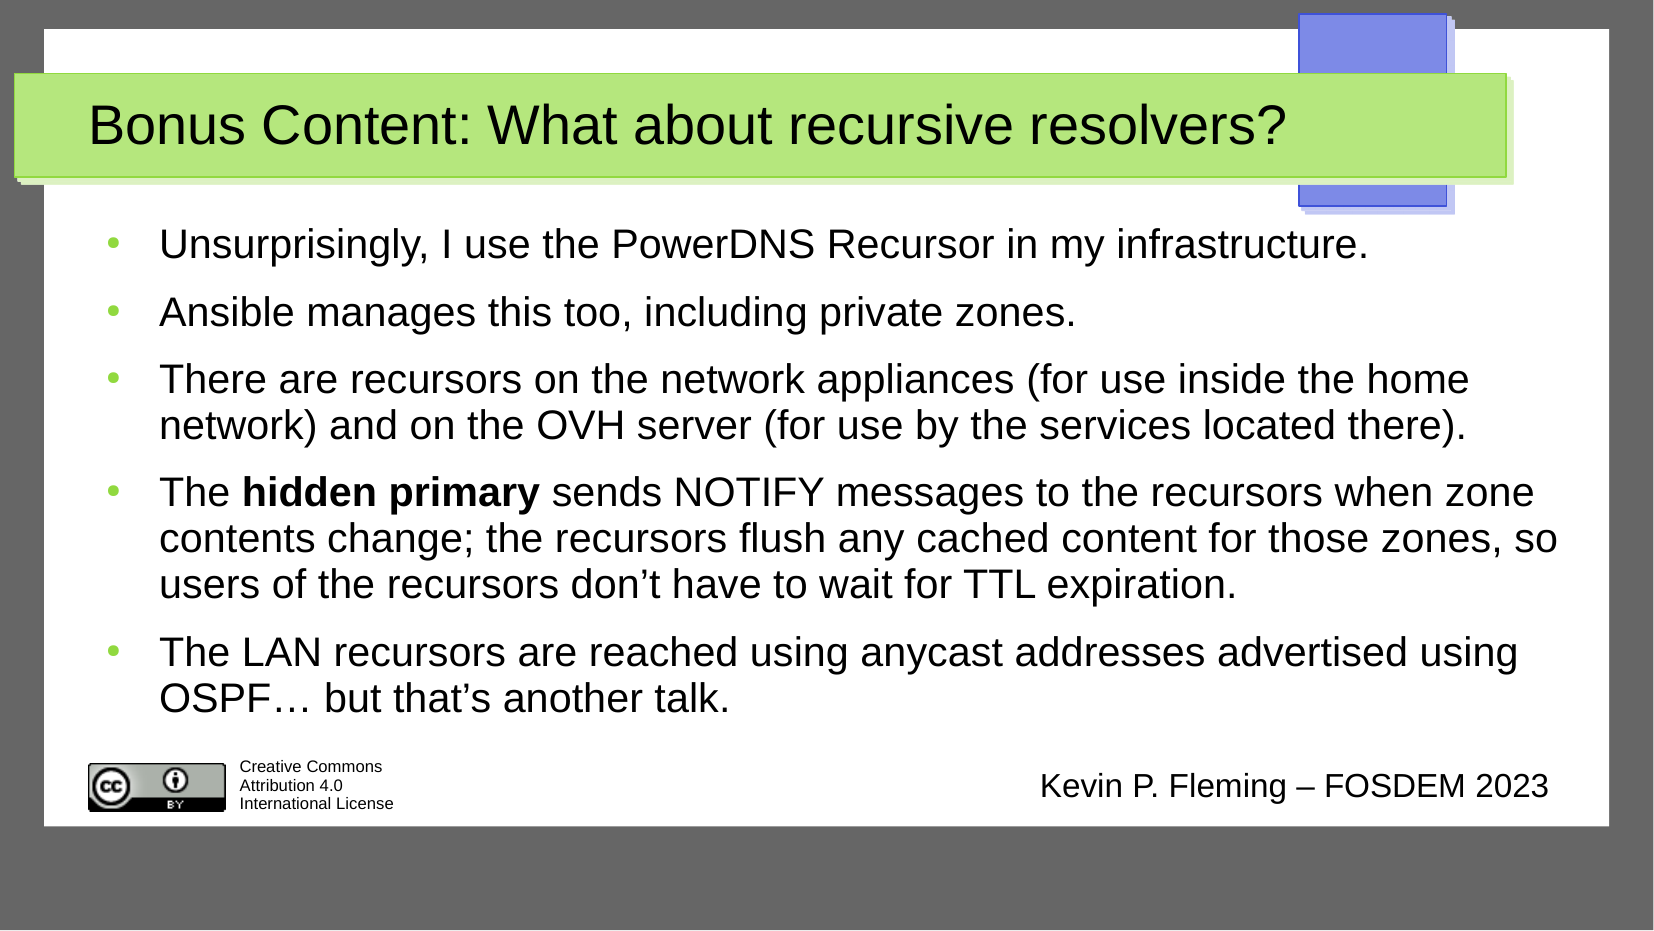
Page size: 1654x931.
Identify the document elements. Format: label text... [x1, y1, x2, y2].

title Bonus Content: What about recursive resolvers? [88, 62, 1506, 189]
list Unsurprisingly, I use the PowerDNS Recursor in my infrastructure. Ansible manages this too, including private zones. There are recursors on the network appliances (for use inside the home network) and on the OVH server (for use by the services located there). The hidden primary sends NOTIFY messages to the recursors when zone contents change; the recursors flush any cached content for those zones, so users of the recursors don’t have to wait for TTL expiration. The LAN recursors are reached using anycast addresses advertised using OSPF… but that’s another talk. [88, 221, 1565, 812]
